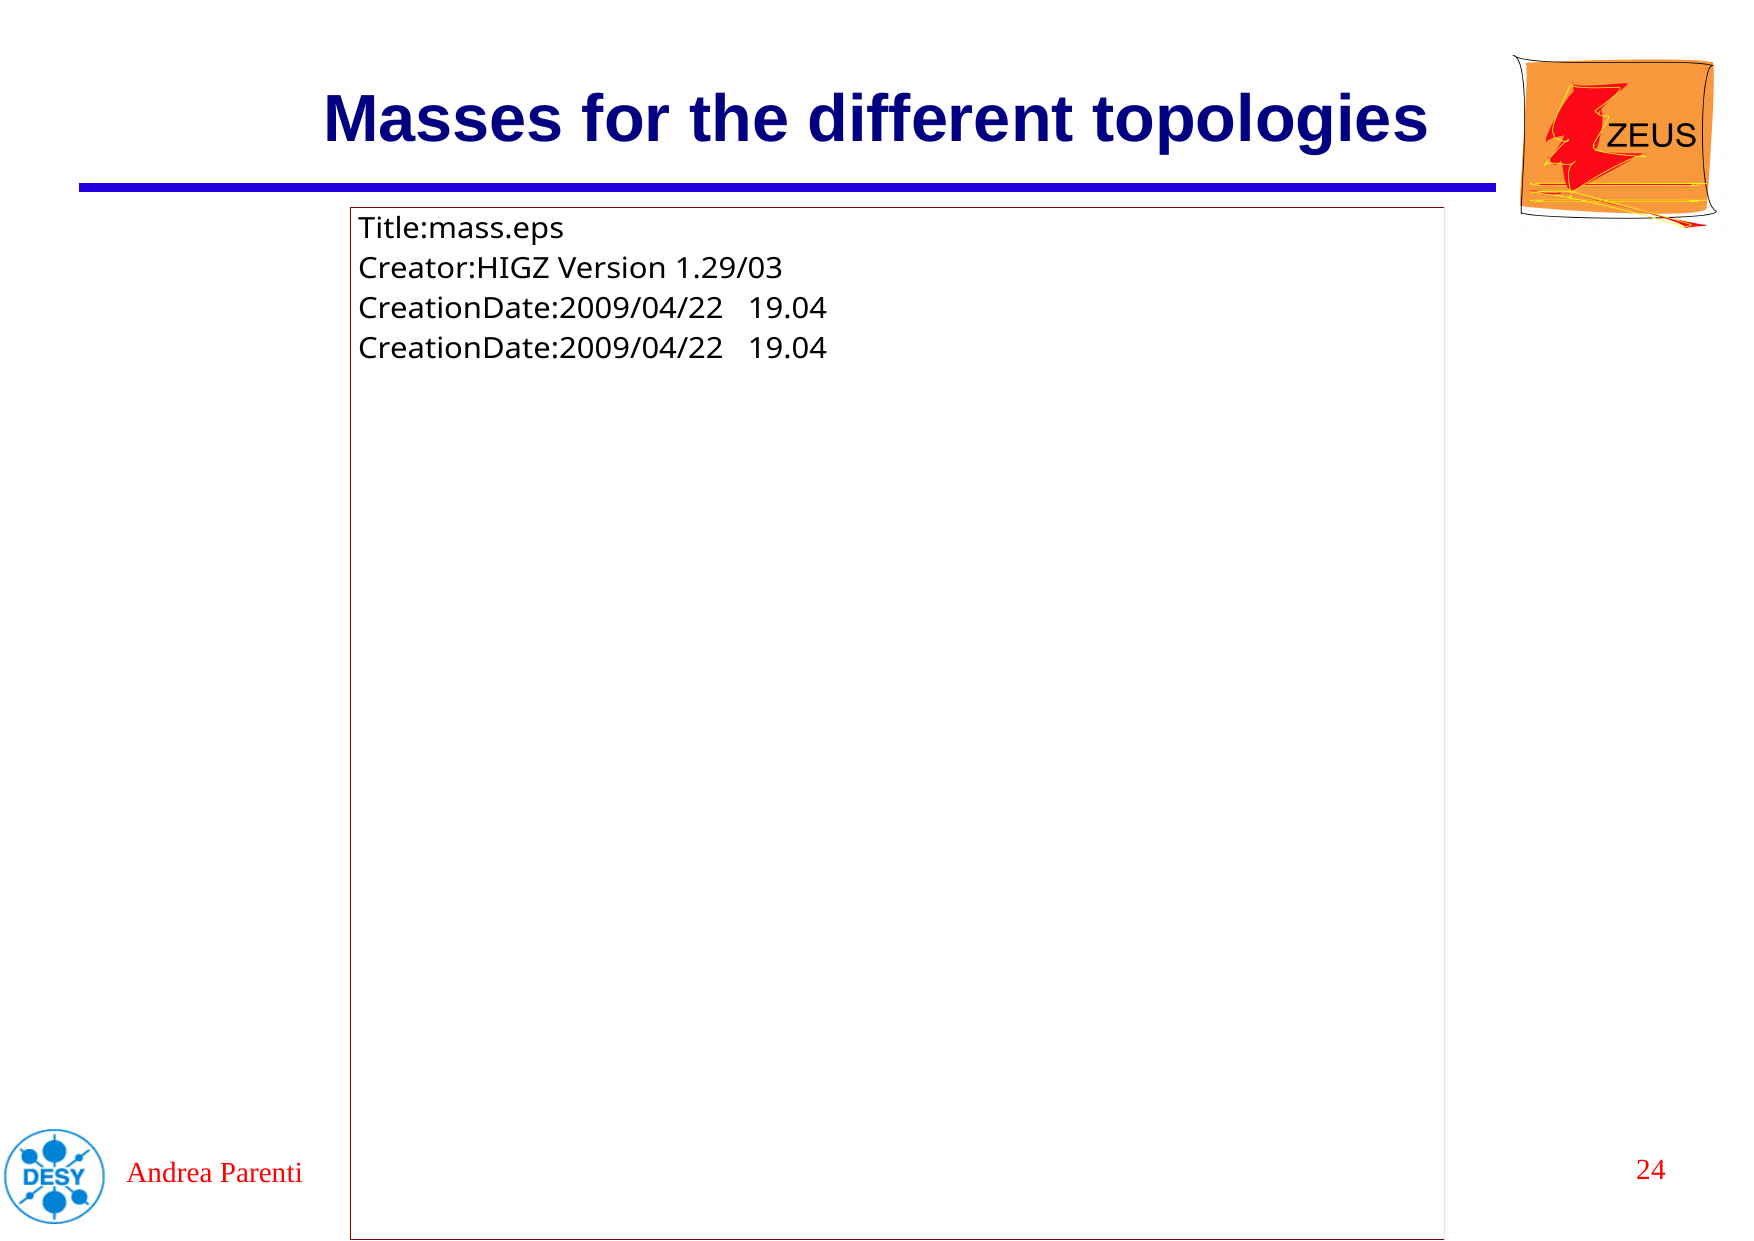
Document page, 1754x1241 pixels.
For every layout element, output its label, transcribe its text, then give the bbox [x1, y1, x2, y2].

picture [0, 0, 1754, 1241]
title Masses for the different topologies [87, 49, 1496, 188]
